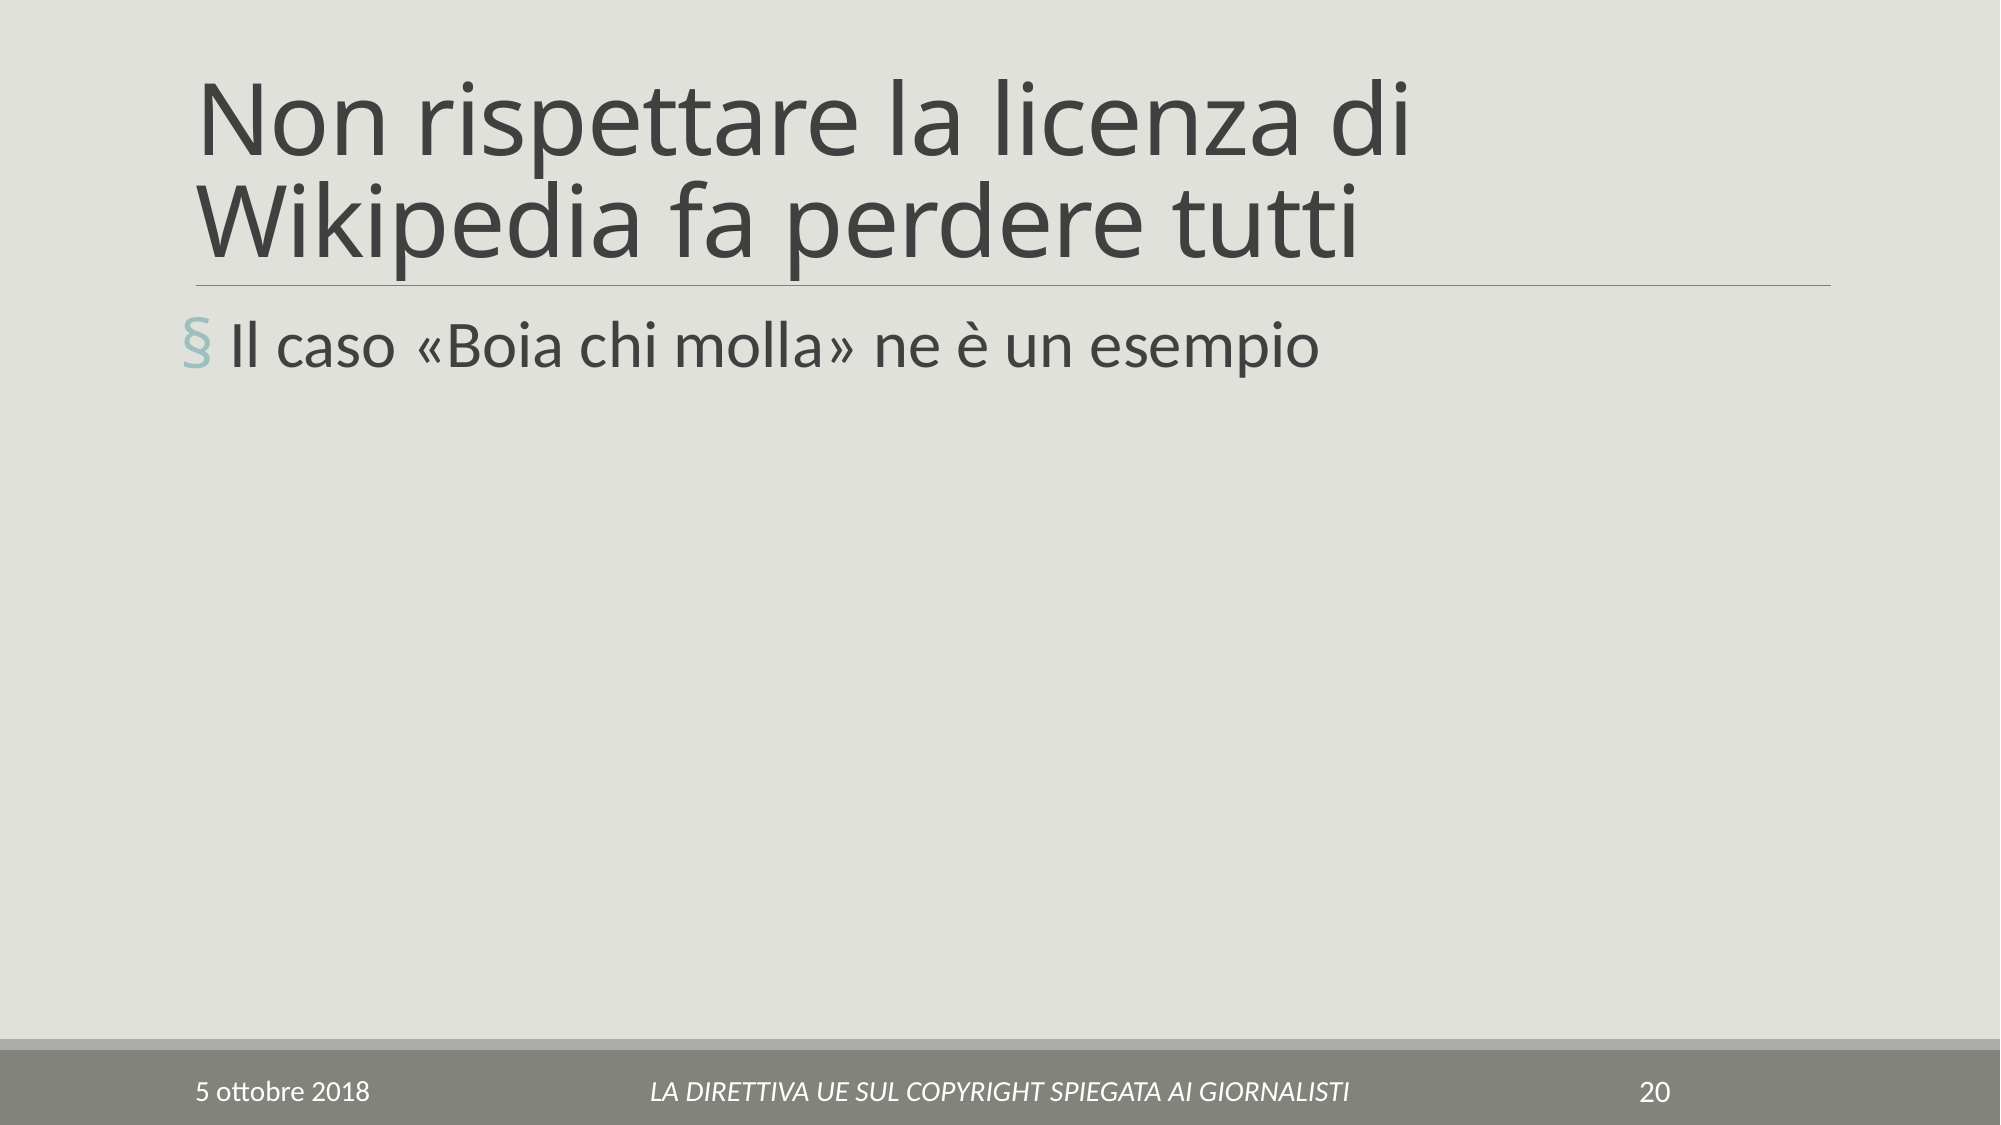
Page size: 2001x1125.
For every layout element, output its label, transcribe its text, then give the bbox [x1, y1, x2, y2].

list Il caso «Boia chi molla» ne è un esempio [180, 302, 1831, 963]
text_box 20 [1624, 1059, 1840, 1120]
title Non rispettare la licenza di Wikipedia fa perdere tutti [180, 47, 1831, 286]
text_box 5 ottobre 2018 [180, 1059, 586, 1120]
text_box La direttiva Ue sul copyright spiegata ai giornalisti [604, 1059, 1396, 1120]
